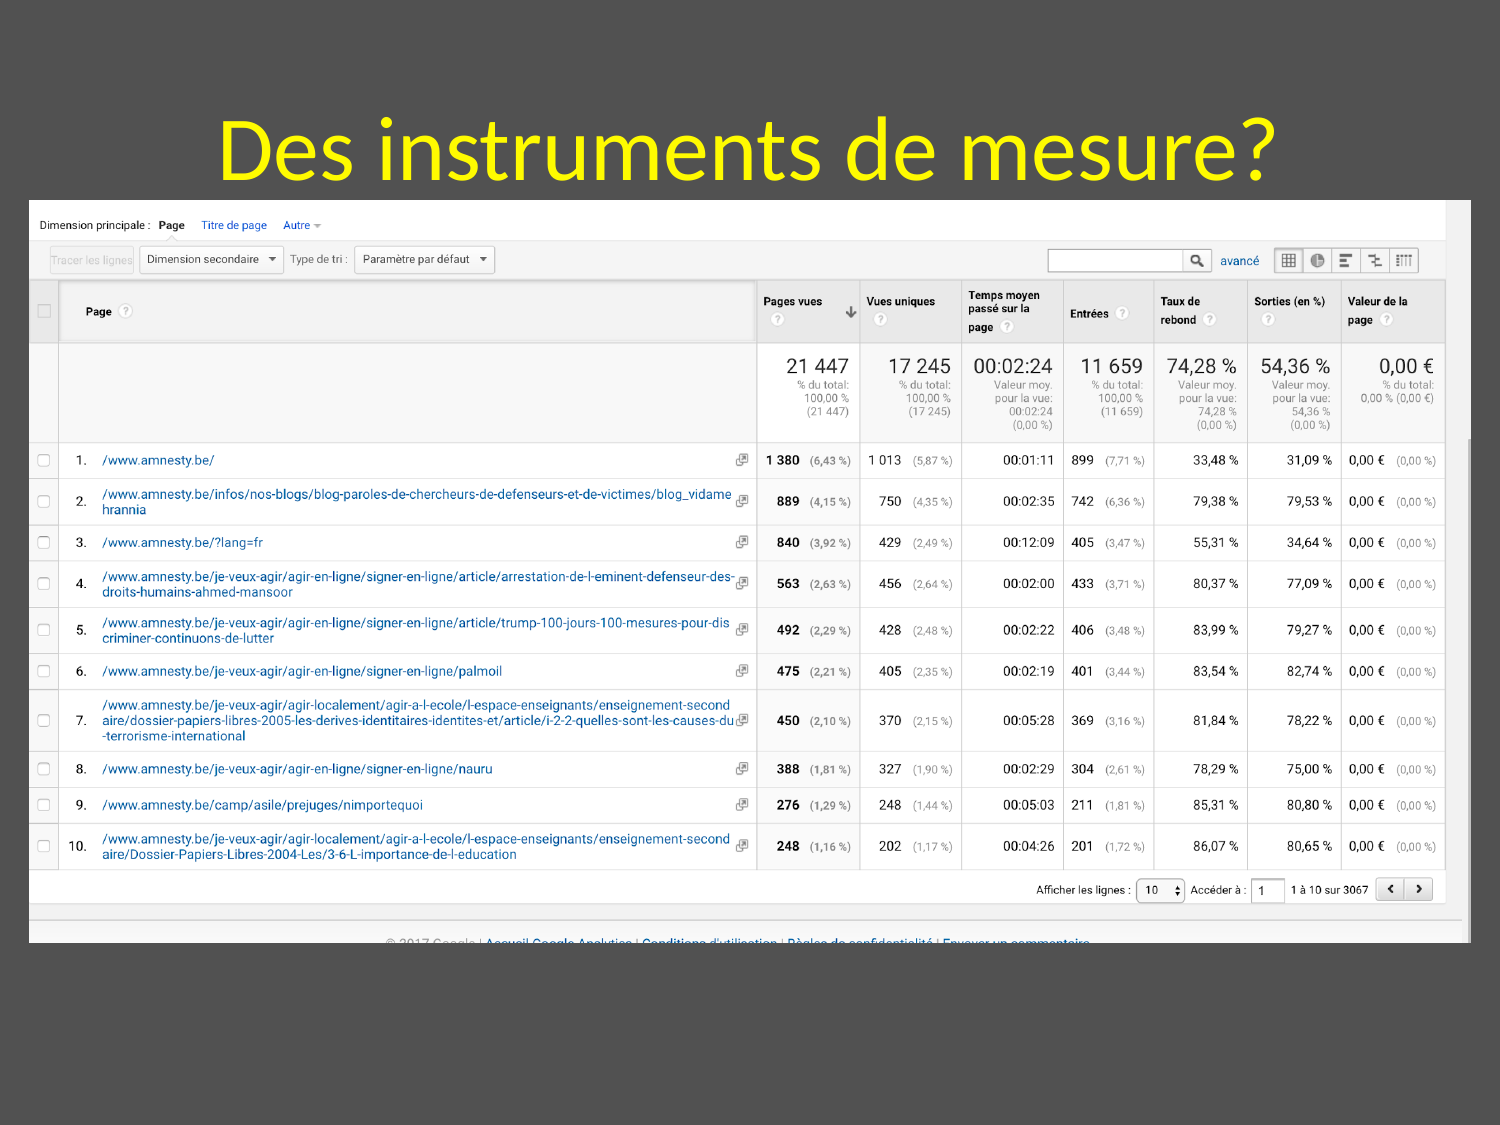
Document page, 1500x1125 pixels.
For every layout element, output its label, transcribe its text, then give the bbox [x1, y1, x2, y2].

picture [29, 200, 1471, 943]
title Des instruments de mesure? [112, 24, 1388, 200]
